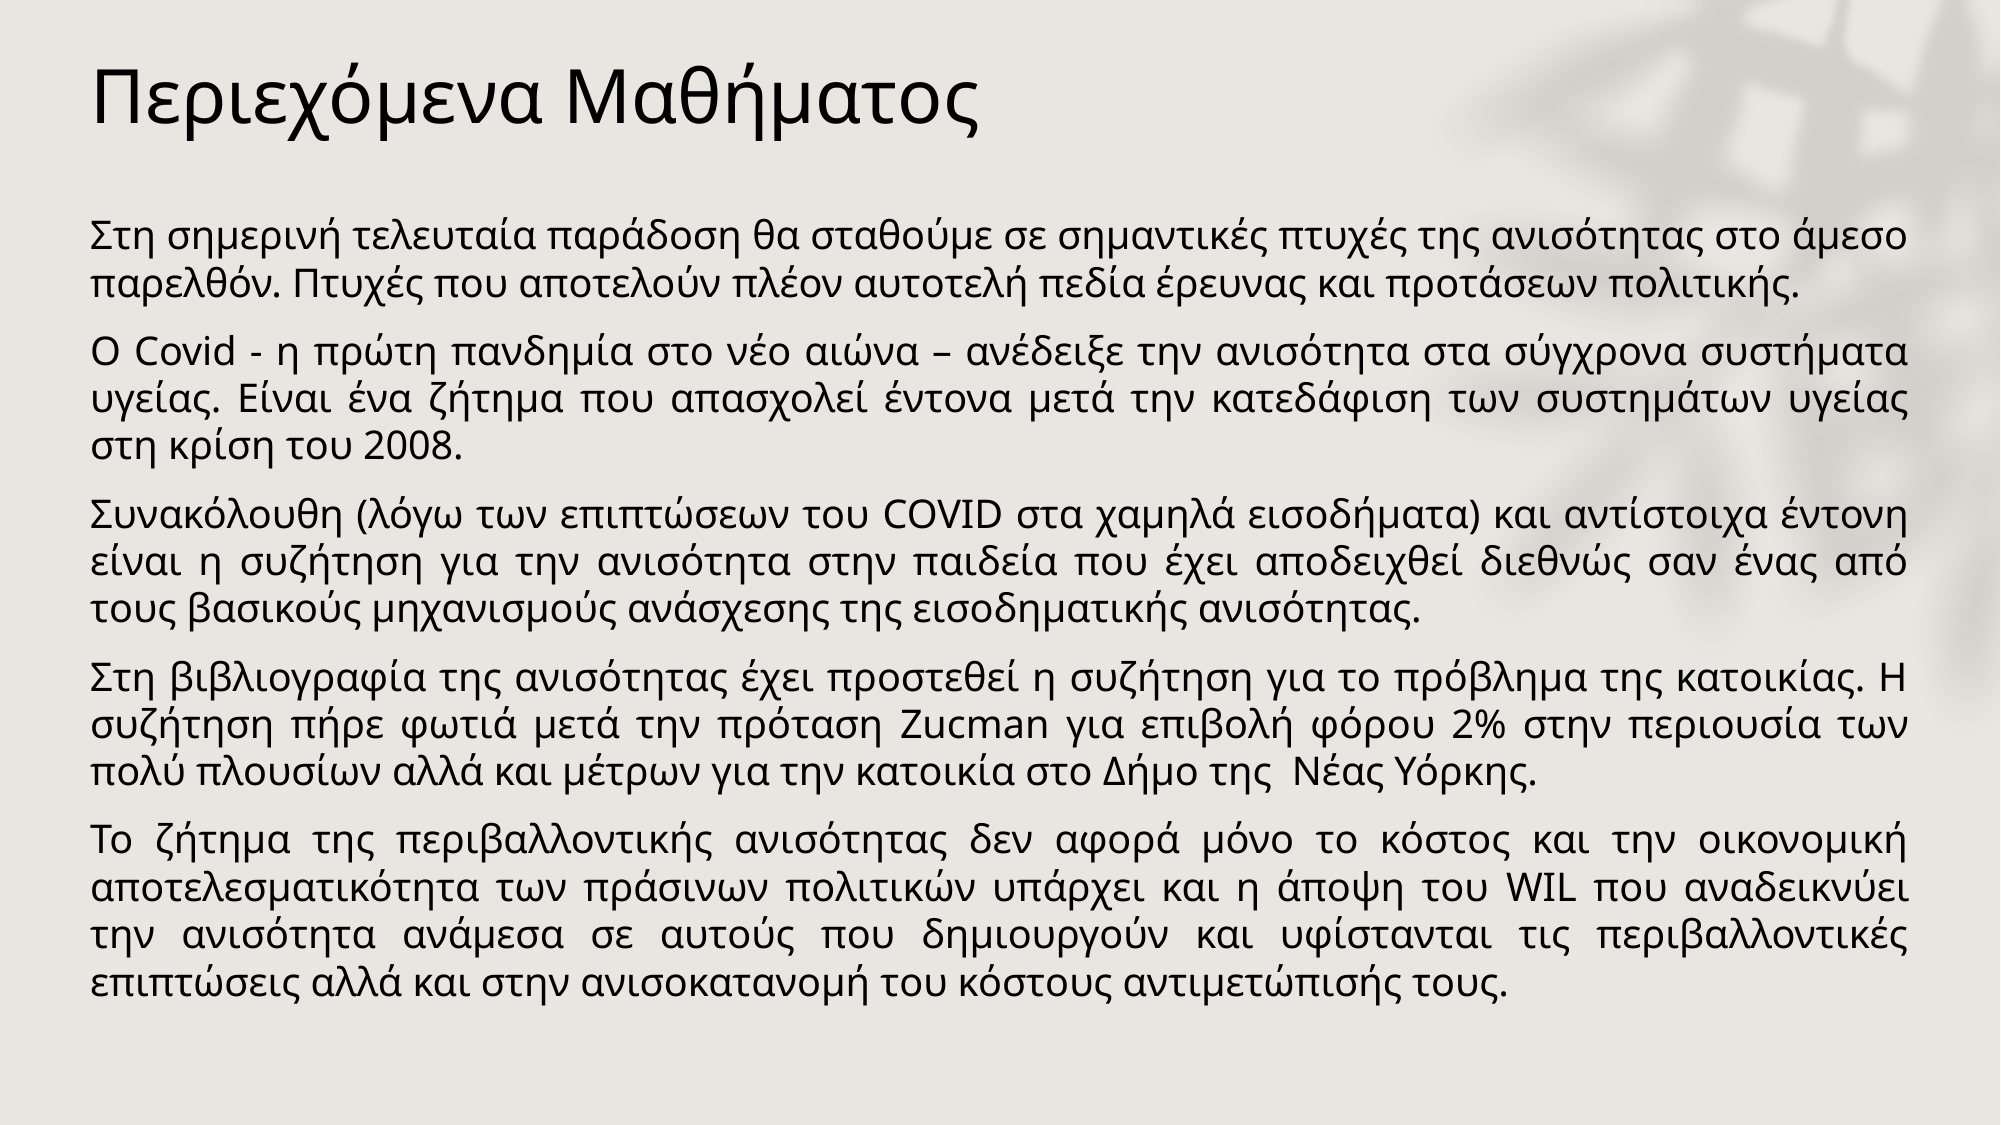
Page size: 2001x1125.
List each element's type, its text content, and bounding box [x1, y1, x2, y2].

list Στη σημερινή τελευταία παράδοση θα σταθούμε σε σημαντικές πτυχές της ανισότητας στο άμεσο παρελθόν. Πτυχές που αποτελούν πλέον αυτοτελή πεδία έρευνας και προτάσεων πολιτικής. Ο Covid - η πρώτη πανδημία στο νέο αιώνα – ανέδειξε την ανισότητα στα σύγχρονα συστήματα υγείας. Είναι ένα ζήτημα που απασχολεί έντονα μετά την κατεδάφιση των συστημάτων υγείας στη κρίση του 2008. Συνακόλουθη (λόγω των επιπτώσεων του COVID στα χαμηλά εισοδήματα) και αντίστοιχα έντονη είναι η συζήτηση για την ανισότητα στην παιδεία που έχει αποδειχθεί διεθνώς σαν ένας από τους βασικούς μηχανισμούς ανάσχεσης της εισοδηματικής ανισότητας. Στη βιβλιογραφία της ανισότητας έχει προστεθεί η συζήτηση για το πρόβλημα της κατοικίας. Η συζήτηση πήρε φωτιά μετά την πρόταση Zucman για επιβολή φόρου 2% στην περιουσία των πολύ πλουσίων αλλά και μέτρων για την κατοικία στο Δήμο της Νέας Υόρκης. Το ζήτημα της περιβαλλοντικής ανισότητας δεν αφορά μόνο το κόστος και την οικονομική αποτελεσματικότητα των πράσινων πολιτικών υπάρχει και η άποψη του WIL που αναδεικνύει την ανισότητα ανάμεσα σε αυτούς που δημιουργούν και υφίστανται τις περιβαλλοντικές επιπτώσεις αλλά και στην ανισοκατανομή του κόστους αντιμετώπισής τους. [75, 202, 1925, 1087]
title Περιεχόμενα Μαθήματος [75, 38, 1863, 149]
